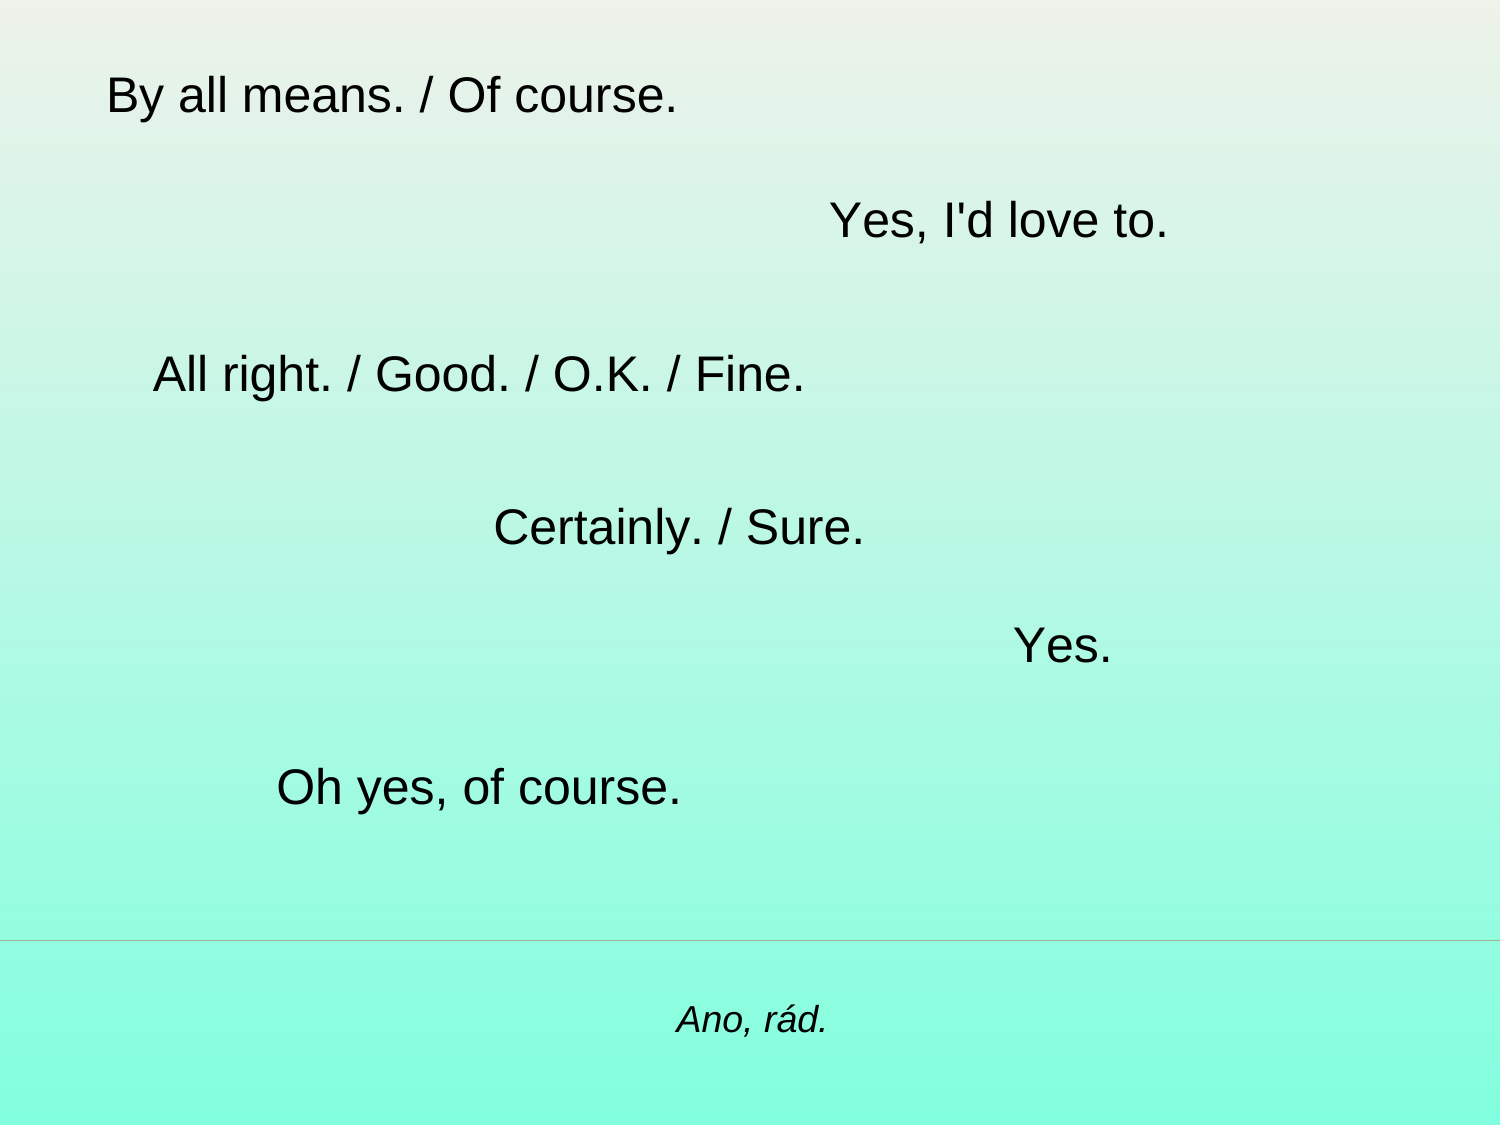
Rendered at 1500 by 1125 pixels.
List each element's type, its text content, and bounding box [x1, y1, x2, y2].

text_box Certainly. / Sure. [478, 486, 881, 563]
text_box Yes. [998, 604, 1459, 681]
text_box All right. / Good. / O.K. / Fine. [138, 333, 822, 409]
text_box Yes, I'd love to. [814, 179, 1185, 256]
text_box Ano, rád. [661, 987, 844, 1049]
text_box Oh yes, of course. [261, 746, 698, 823]
text_box By all means. / Of course. [91, 54, 694, 131]
